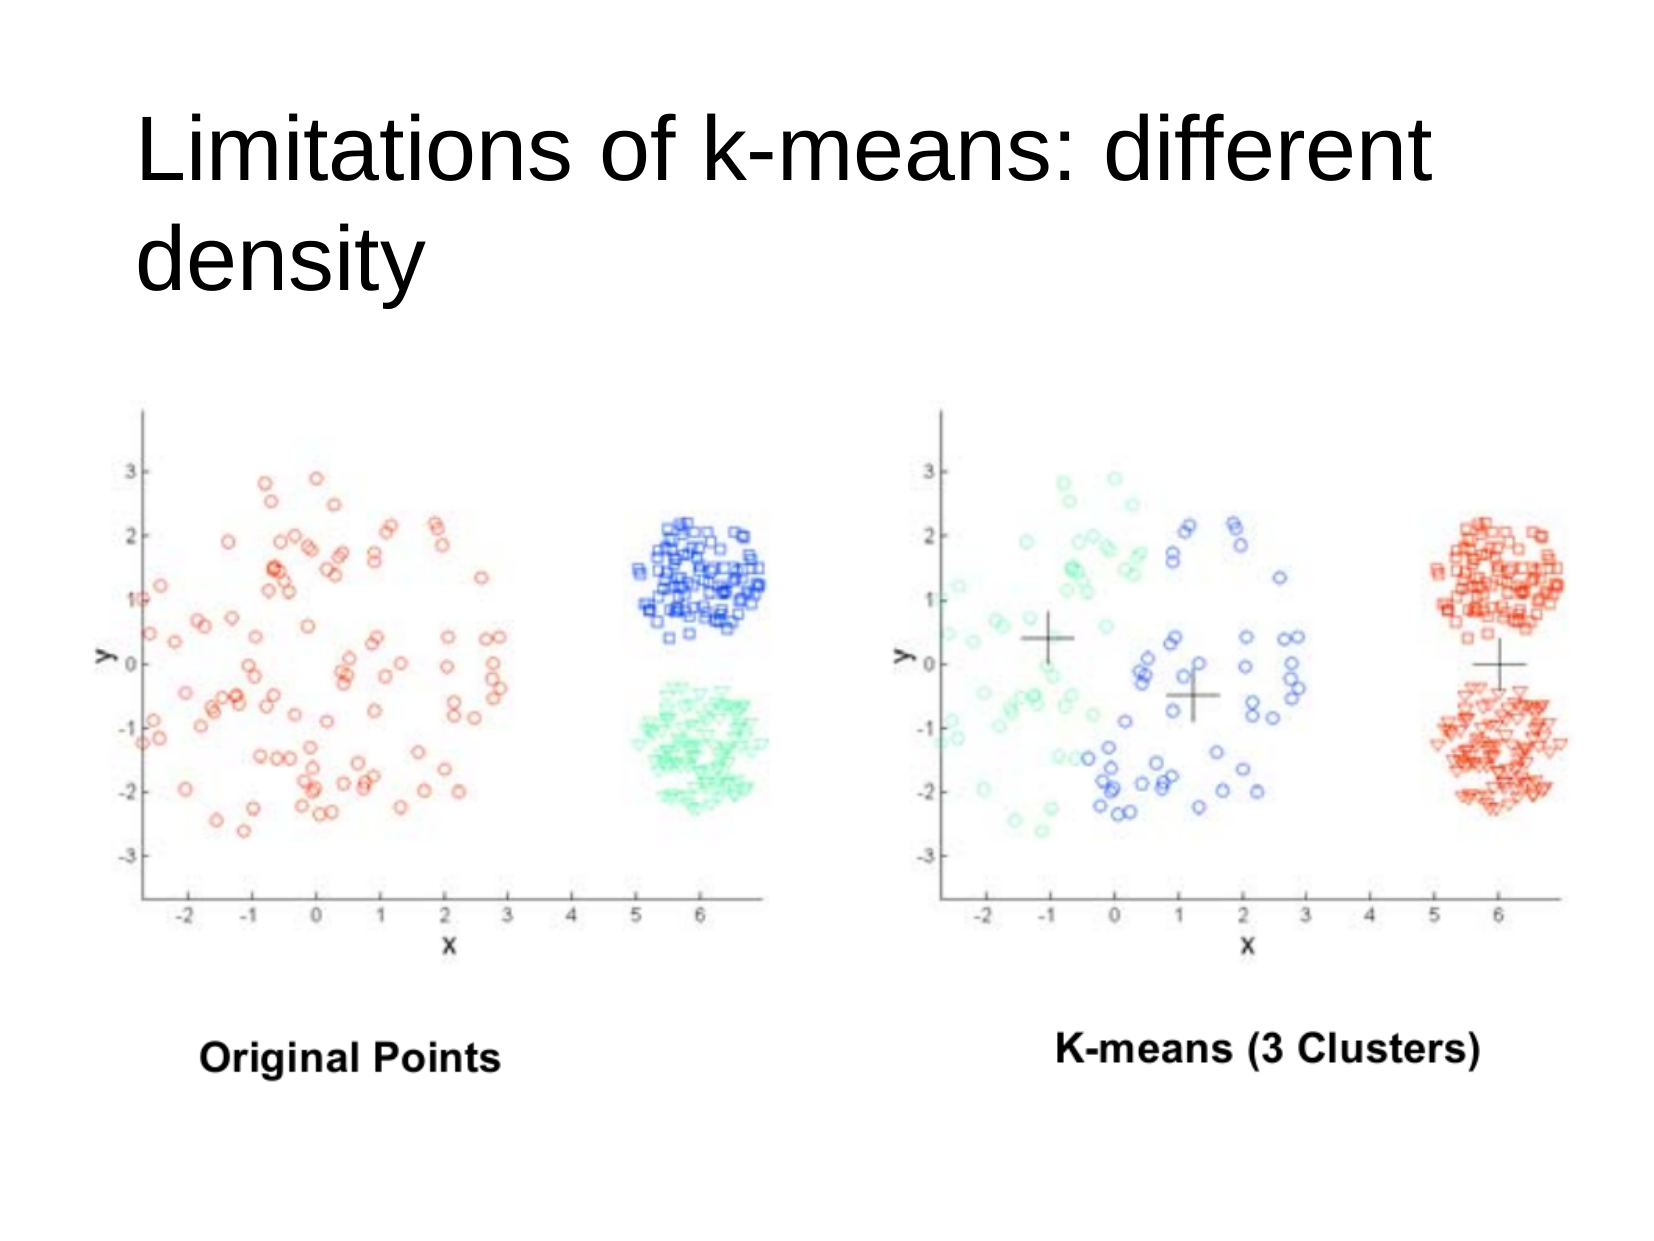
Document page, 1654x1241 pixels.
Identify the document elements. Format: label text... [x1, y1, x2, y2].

title Limitations of k-means: different density [129, 82, 1614, 336]
picture [55, 335, 1602, 1177]
